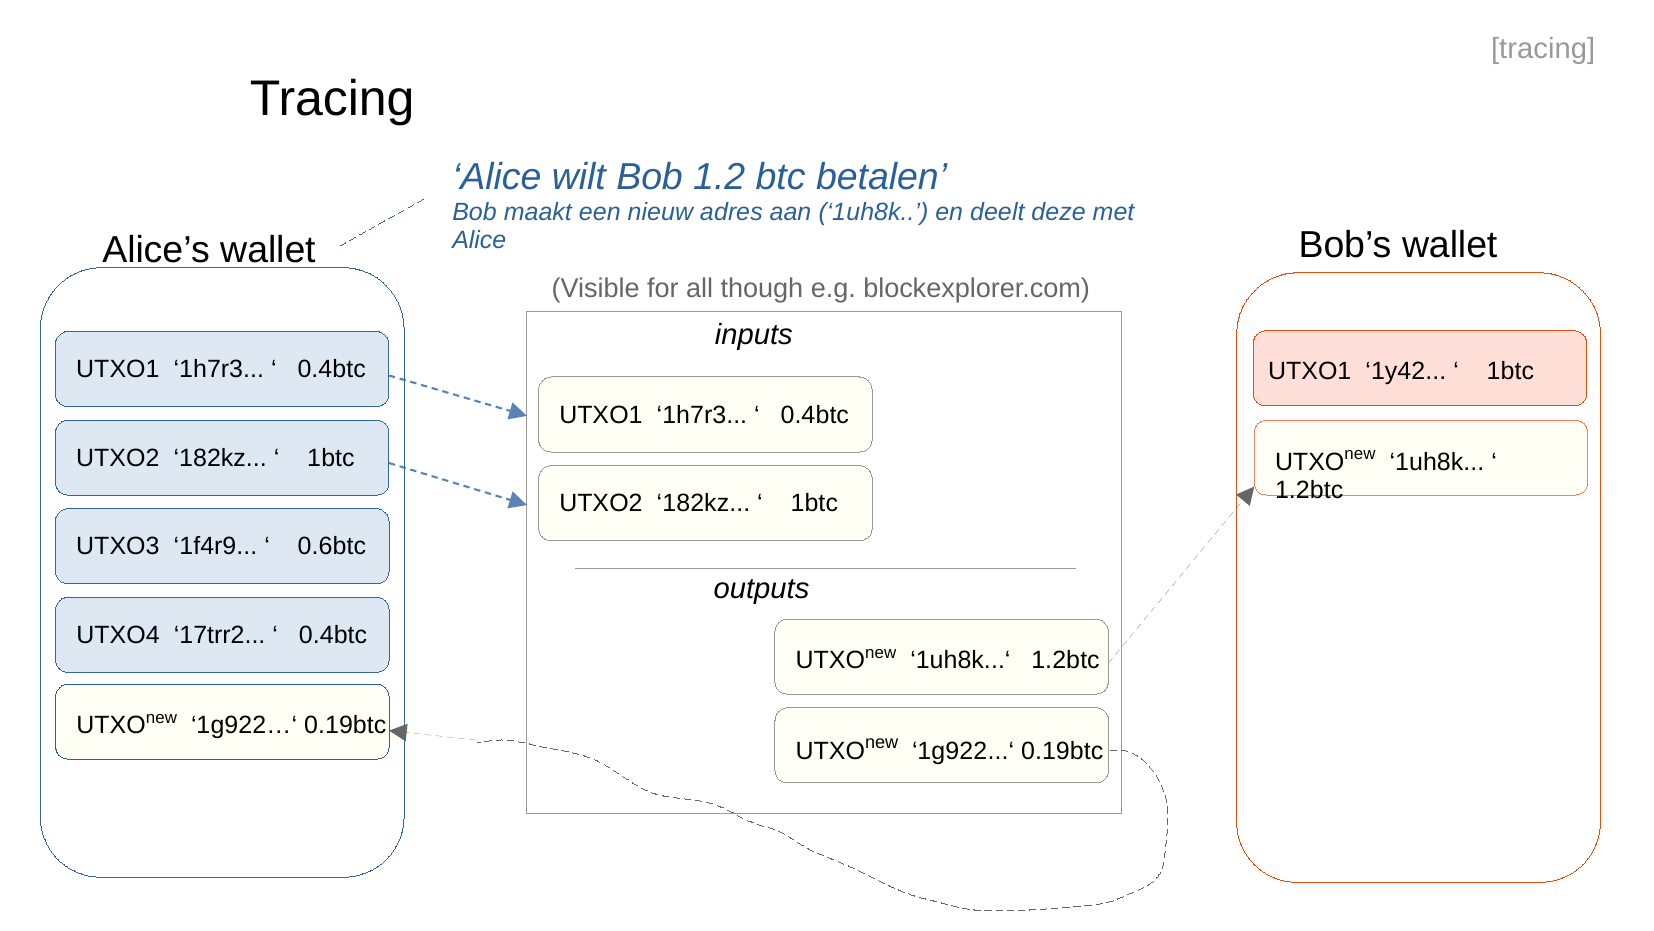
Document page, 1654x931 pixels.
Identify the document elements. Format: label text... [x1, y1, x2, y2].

text_box UTXO1 ‘1y42... ‘ 1btc [1253, 349, 1575, 421]
text_box [526, 311, 1122, 814]
text_box UTXOnew ‘1g922…‘ 0.19btc [61, 699, 415, 804]
text_box UTXOnew ‘1uh8k... ‘ 1.2btc [1260, 436, 1601, 512]
text_box UTXO1 ‘1h7r3... ‘ 0.4btc [544, 392, 867, 464]
text_box Bob’s wallet [1283, 216, 1560, 273]
text_box UTXO3 ‘1f4r9... ‘ 0.6btc [61, 524, 384, 596]
text_box Alice’s wallet [87, 221, 364, 278]
text_box inputs [700, 310, 933, 365]
text_box [1236, 273, 1601, 883]
text_box outputs [698, 564, 932, 619]
text_box UTXO4 ‘17trr2... ‘ 0.4btc [61, 613, 384, 685]
text_box [tracing] [1476, 25, 1623, 77]
text_box Tracing [234, 62, 795, 189]
text_box (Visible for all though e.g. blockexplorer.com) [536, 265, 1110, 312]
text_box ‘Alice wilt Bob 1.2 btc betalen’ Bob maakt een nieuw adres aan (‘1uh8k..’) en deelt deze met Alice [437, 148, 1211, 261]
text_box UTXO2 ‘182kz... ‘ 1btc [544, 481, 867, 553]
text_box UTXOnew ‘1uh8k...‘ 1.2btc [780, 635, 1122, 723]
text_box UTXO2 ‘182kz... ‘ 1btc [61, 436, 384, 507]
text_box UTXOnew ‘1g922...‘ 0.19btc [780, 723, 1122, 802]
text_box UTXO1 ‘1h7r3... ‘ 0.4btc [61, 347, 383, 419]
text_box [40, 269, 405, 878]
